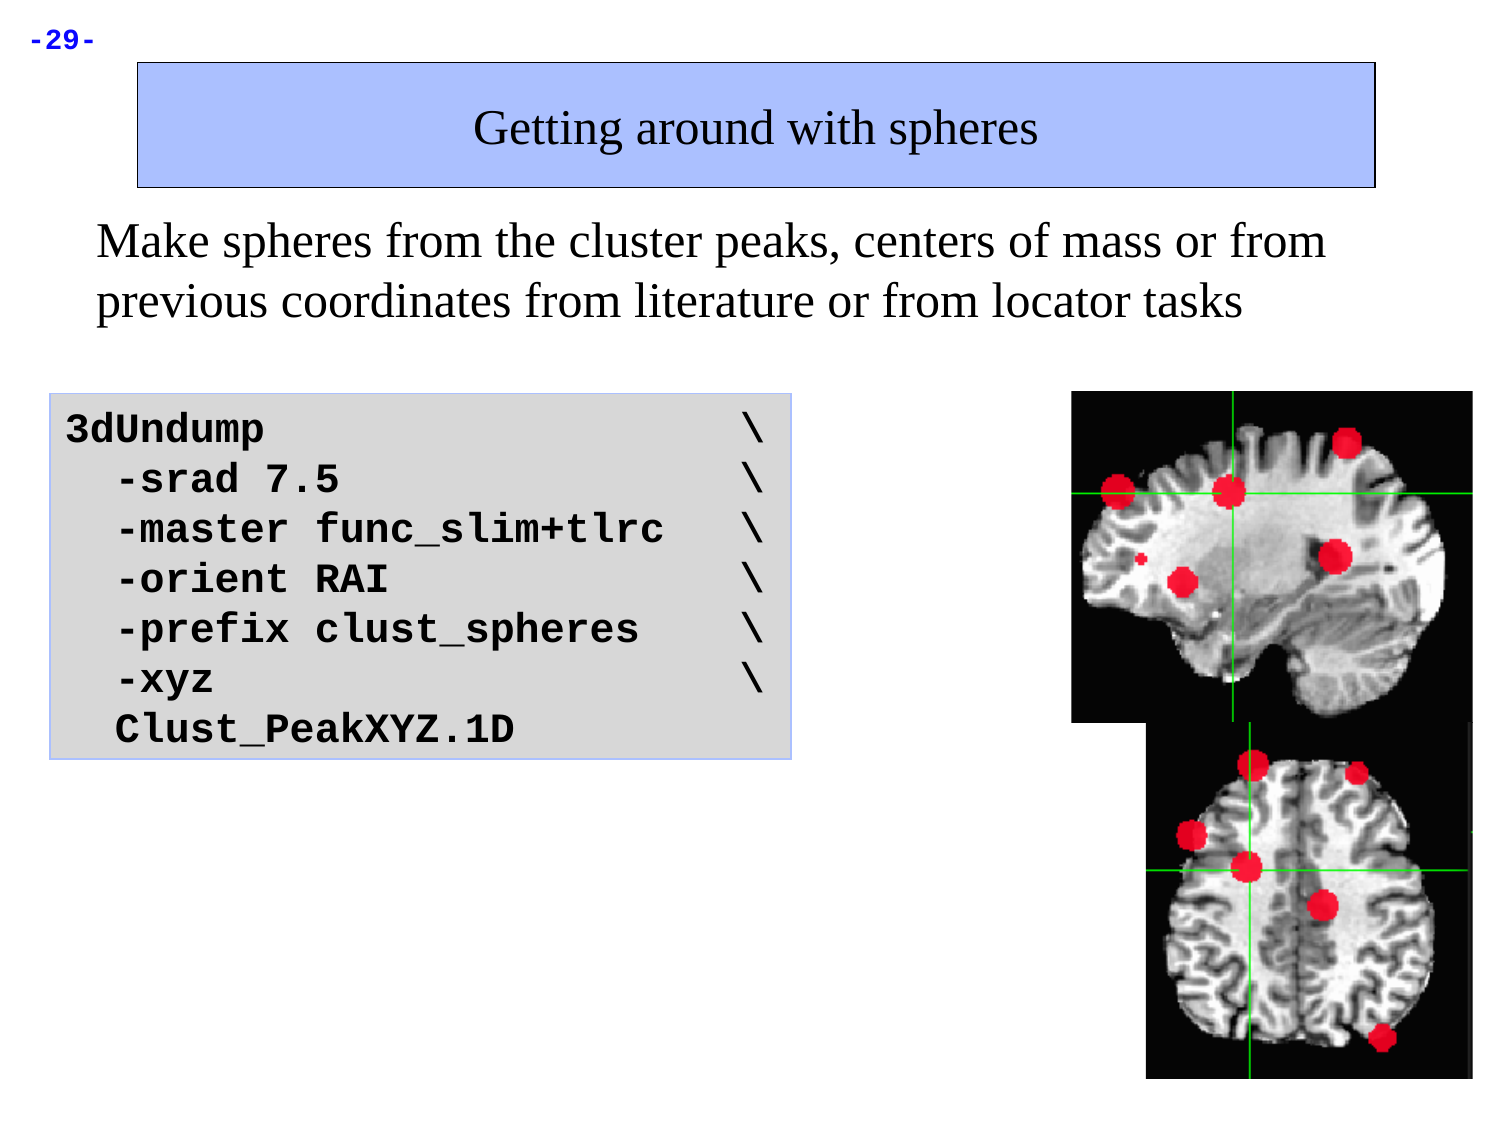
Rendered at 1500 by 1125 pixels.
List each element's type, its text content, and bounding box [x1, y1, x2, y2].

text_box 3dUndump \ -srad 7.5 \ -master func_slim+tlrc \ -orient RAI \ -prefix clust_spheres \ -xyz \ Clust_PeakXYZ.1D [49, 393, 791, 760]
title Getting around with spheres [137, 62, 1375, 188]
picture [1071, 391, 1473, 1079]
text_box Make spheres from the cluster peaks, centers of mass or from previous coordinates from literature or from locator tasks [81, 199, 1419, 336]
